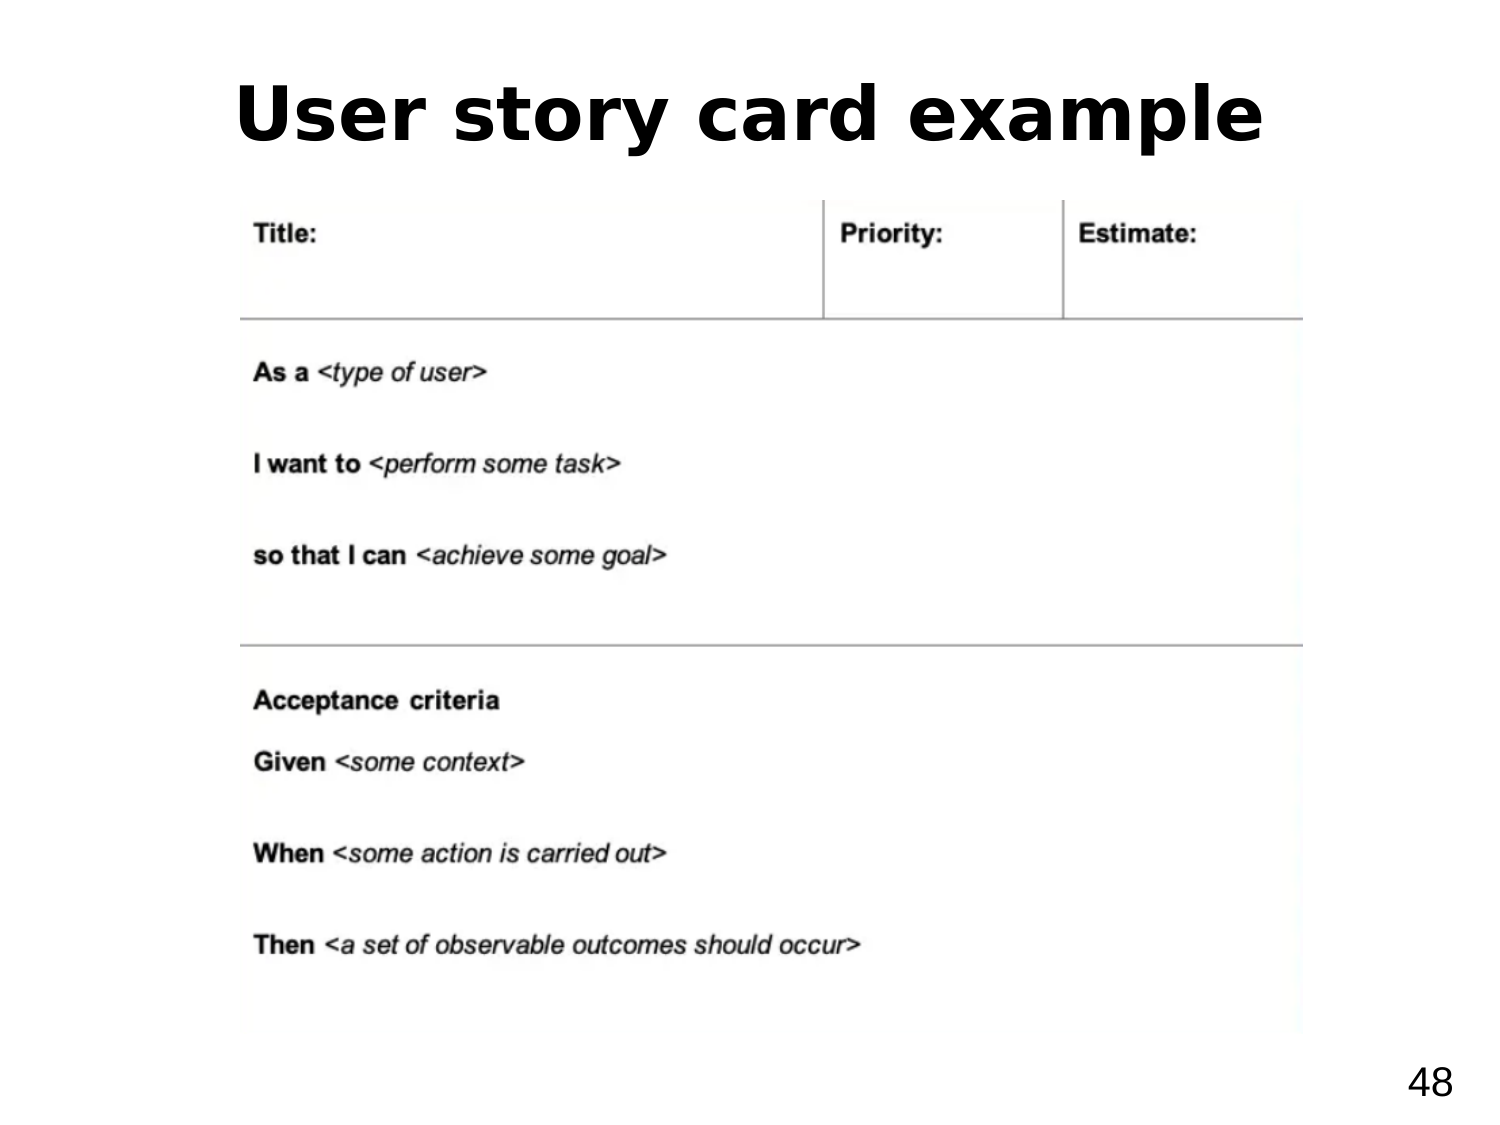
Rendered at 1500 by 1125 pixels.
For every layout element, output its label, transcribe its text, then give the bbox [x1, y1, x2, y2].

picture [240, 200, 1303, 1034]
title User story card example [75, 44, 1425, 177]
